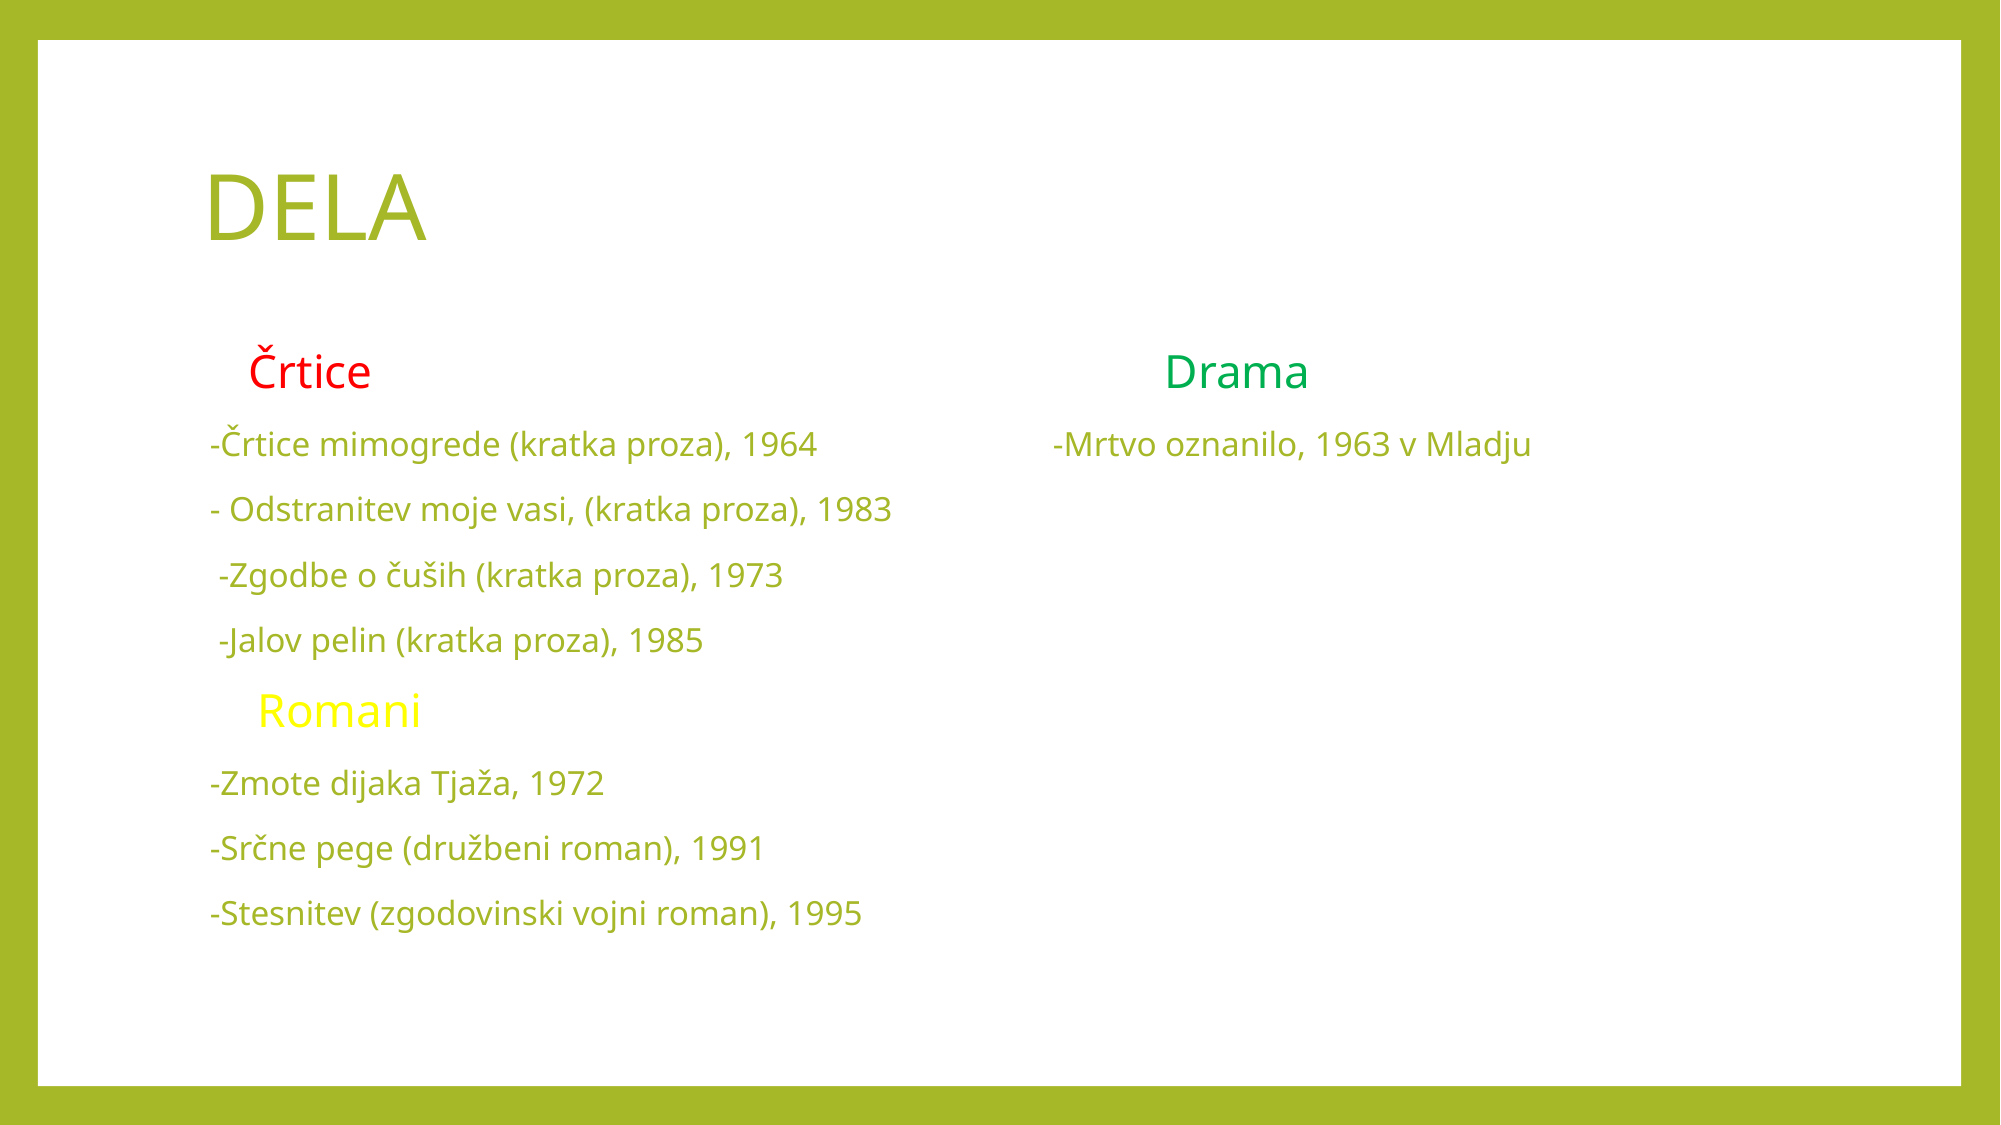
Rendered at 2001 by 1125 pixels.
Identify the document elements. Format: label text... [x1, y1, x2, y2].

title DELA [187, 99, 1808, 323]
list Črtice Drama -Črtice mimogrede (kratka proza), 1964 -Mrtvo oznanilo, 1963 v Mladju - Odstranitev moje vasi, (kratka proza), 1983 -Zgodbe o čuših (kratka proza), 1973 -Jalov pelin (kratka proza), 1985 Romani -Zmote dijaka Tjaža, 1972 -Srčne pege (družbeni roman), 1991 -Stesnitev (zgodovinski vojni roman), 1995 [187, 337, 1807, 1000]
